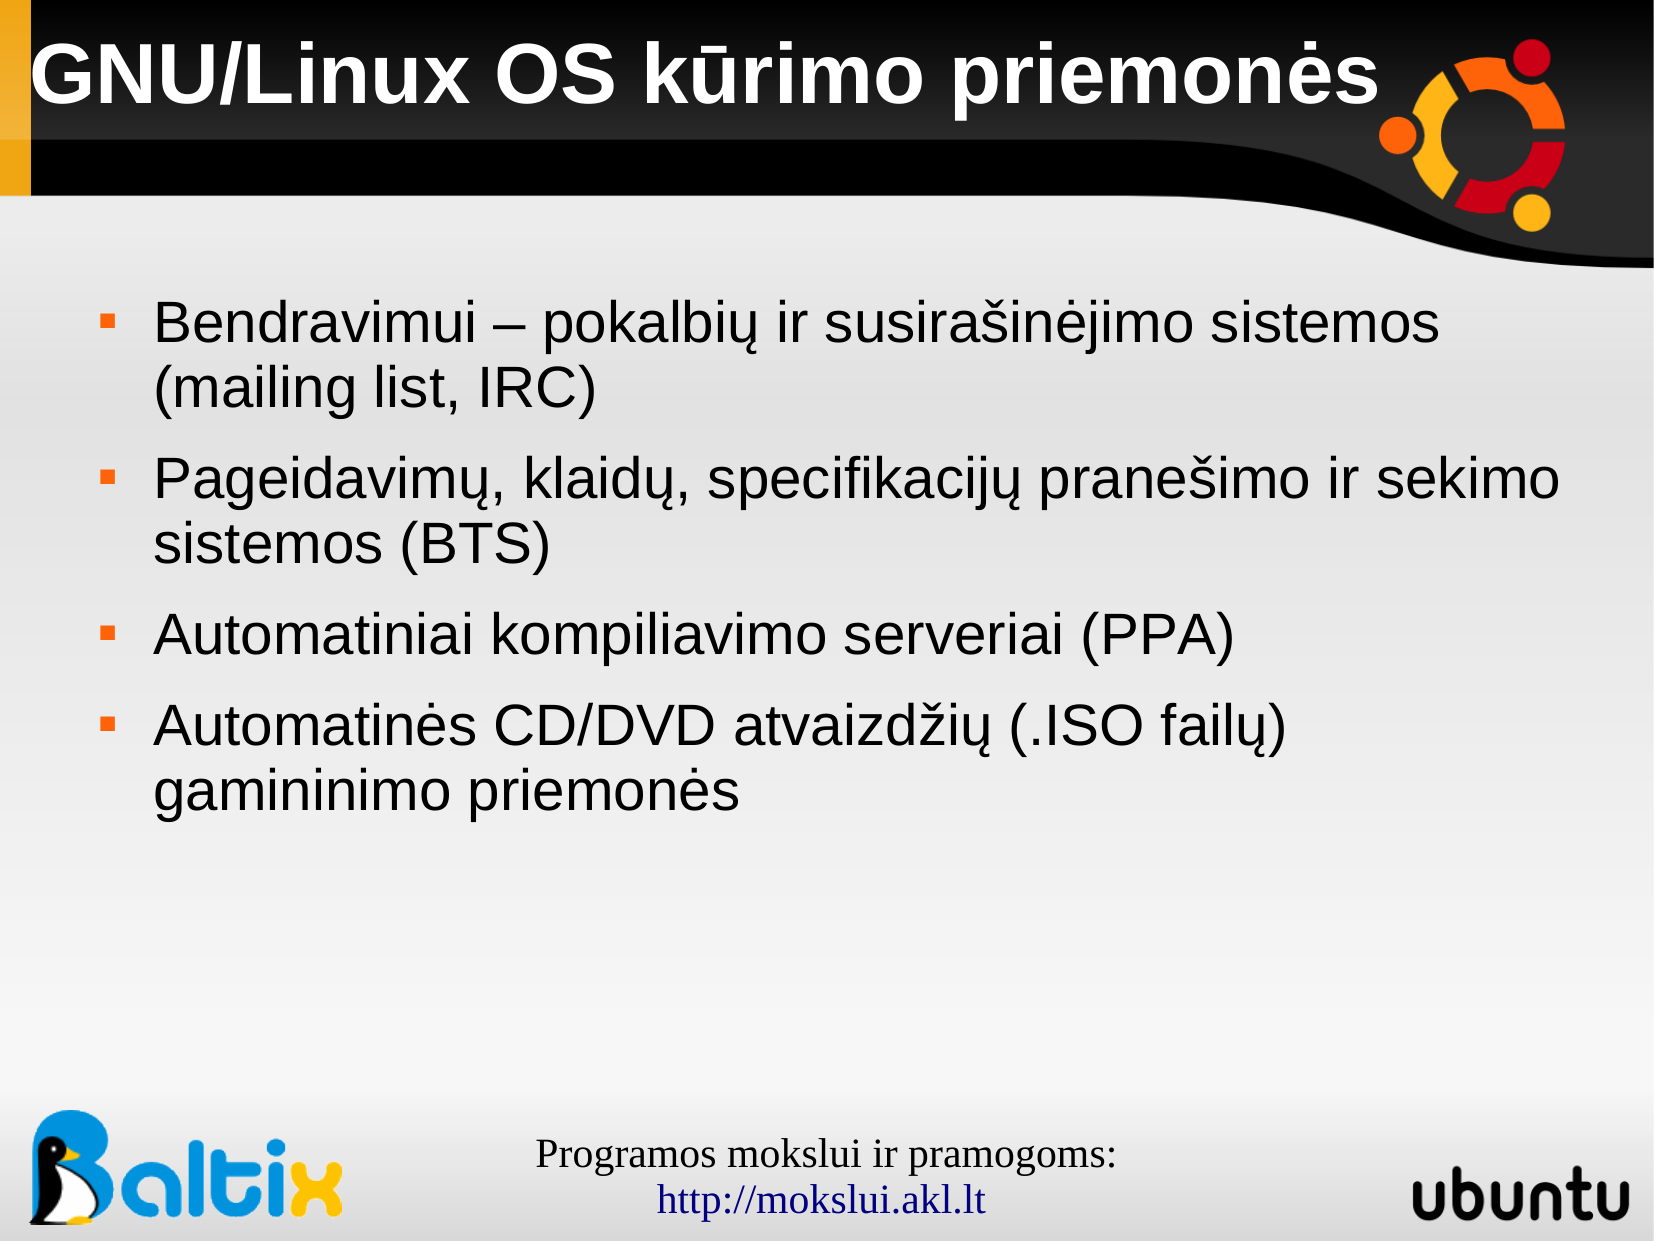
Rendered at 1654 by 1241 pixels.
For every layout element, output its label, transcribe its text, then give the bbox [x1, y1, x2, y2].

title GNU/Linux OS kūrimo priemonės [29, 0, 1518, 178]
picture [0, 0, 1654, 1241]
list Bendravimui – pokalbių ir susirašinėjimo sistemos (mailing list, IRC) Pageidavimų, klaidų, specifikacijų pranešimo ir sekimo sistemos (BTS) Automatiniai kompiliavimo serveriai (PPA) Automatinės CD/DVD atvaizdžių (.ISO failų) gamininimo priemonės [82, 290, 1571, 1094]
